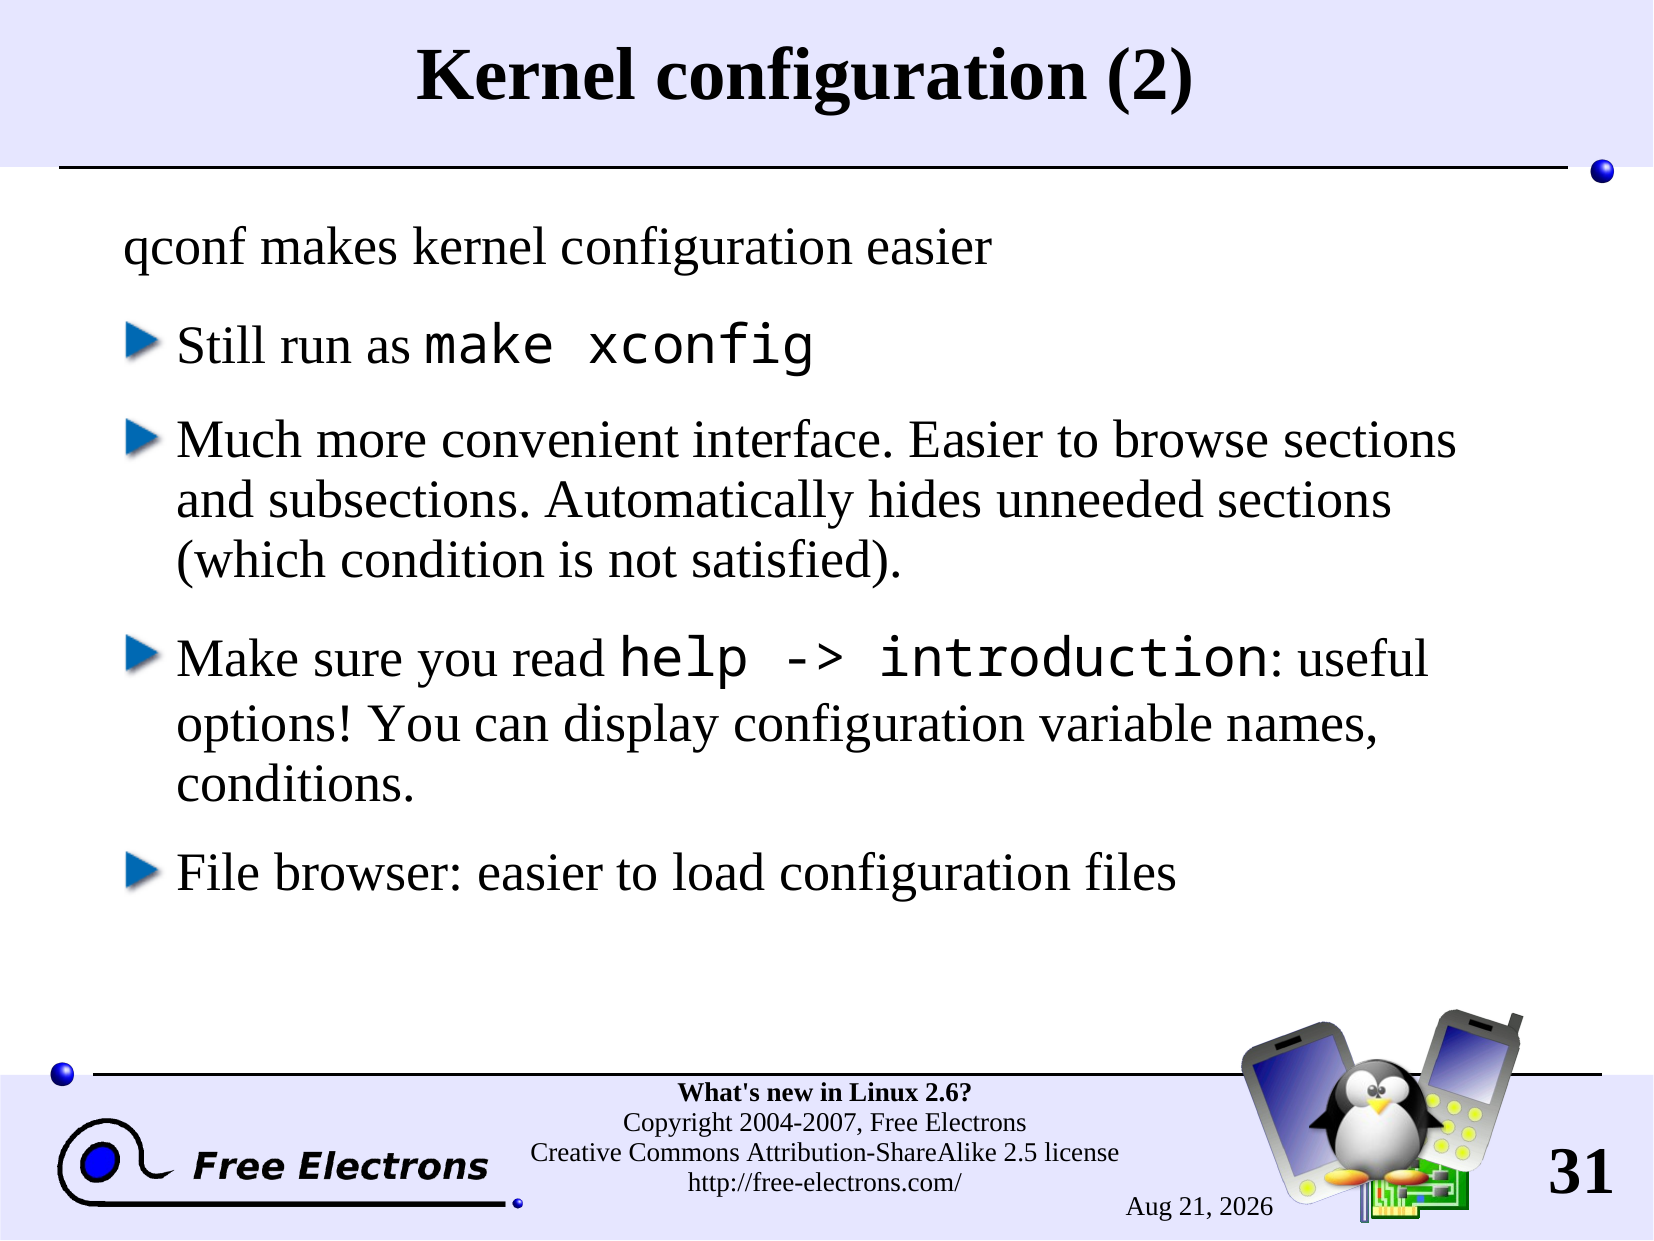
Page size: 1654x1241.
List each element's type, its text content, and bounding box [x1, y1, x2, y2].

title Kernel configuration (2) [60, 25, 1551, 124]
list qconf makes kernel configuration easier Still run as make xconfig Much more convenient interface. Easier to browse sections and subsections. Automatically hides unneeded sections (which condition is not satisfied). Make sure you read help -> introduction: useful options! You can display configuration variable names, conditions. File browser: easier to load configuration files [105, 216, 1518, 1066]
picture [1231, 1007, 1538, 1241]
picture [50, 1107, 527, 1216]
